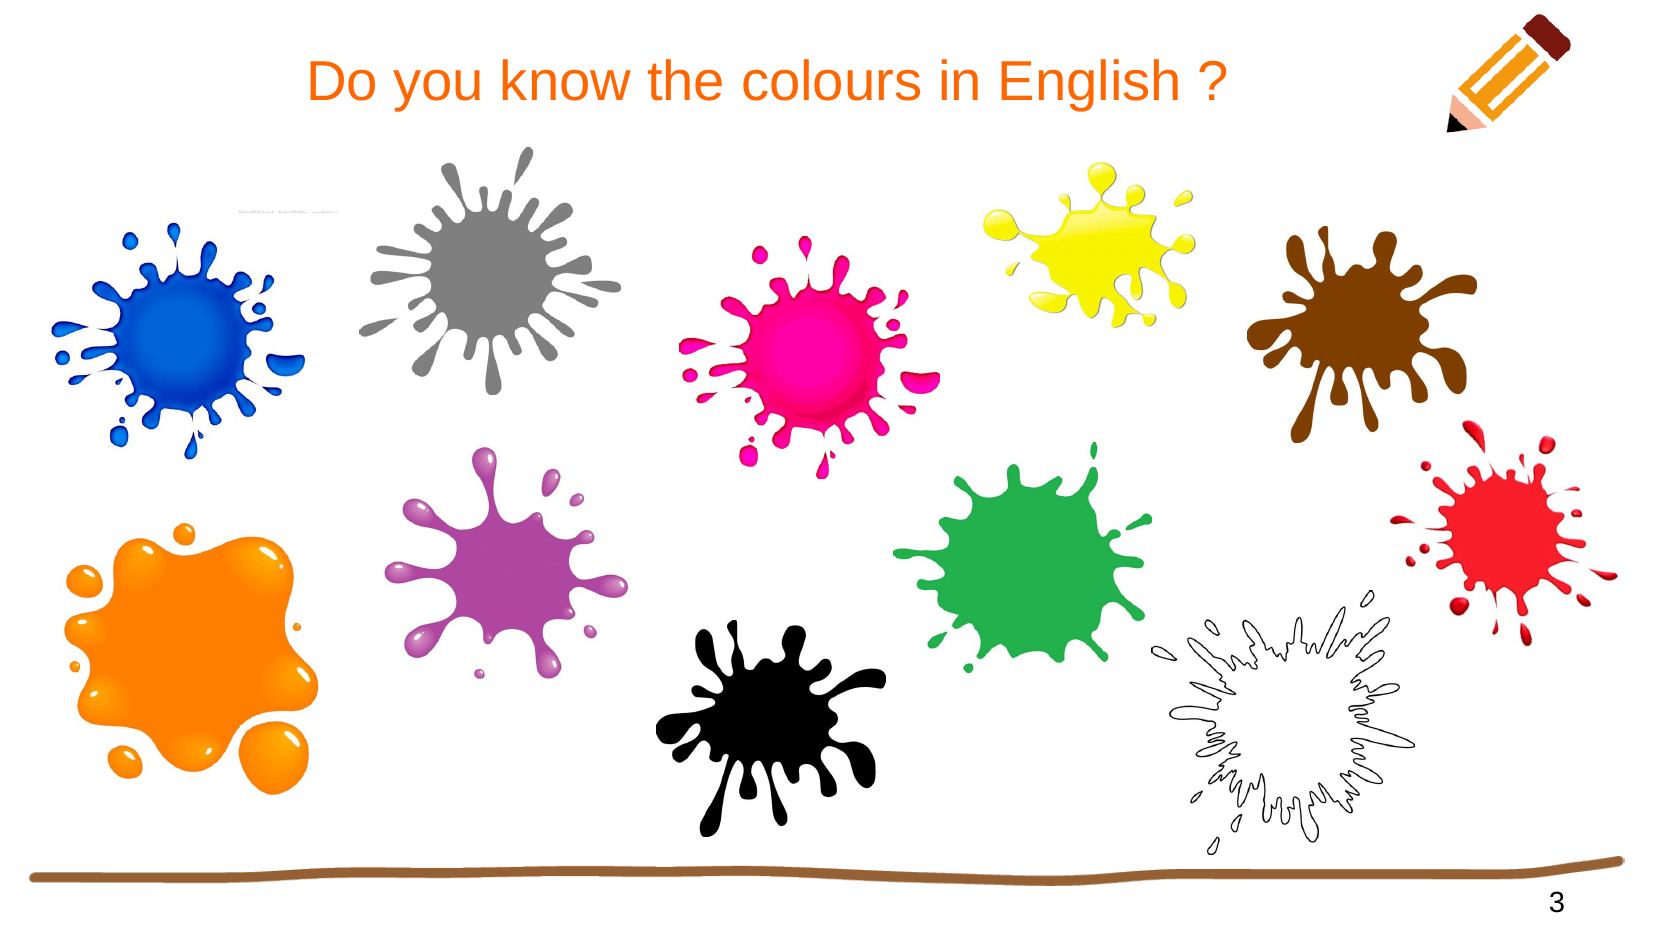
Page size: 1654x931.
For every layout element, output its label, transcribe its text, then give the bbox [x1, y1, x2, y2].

picture [11, 210, 340, 473]
picture [974, 135, 1205, 355]
title Do you know the colours in English ? [88, 29, 1447, 133]
picture [679, 226, 1621, 855]
picture [359, 147, 621, 395]
picture [59, 520, 324, 798]
picture [1446, 14, 1571, 133]
picture [383, 445, 629, 680]
picture [656, 620, 886, 837]
picture [29, 856, 1625, 886]
